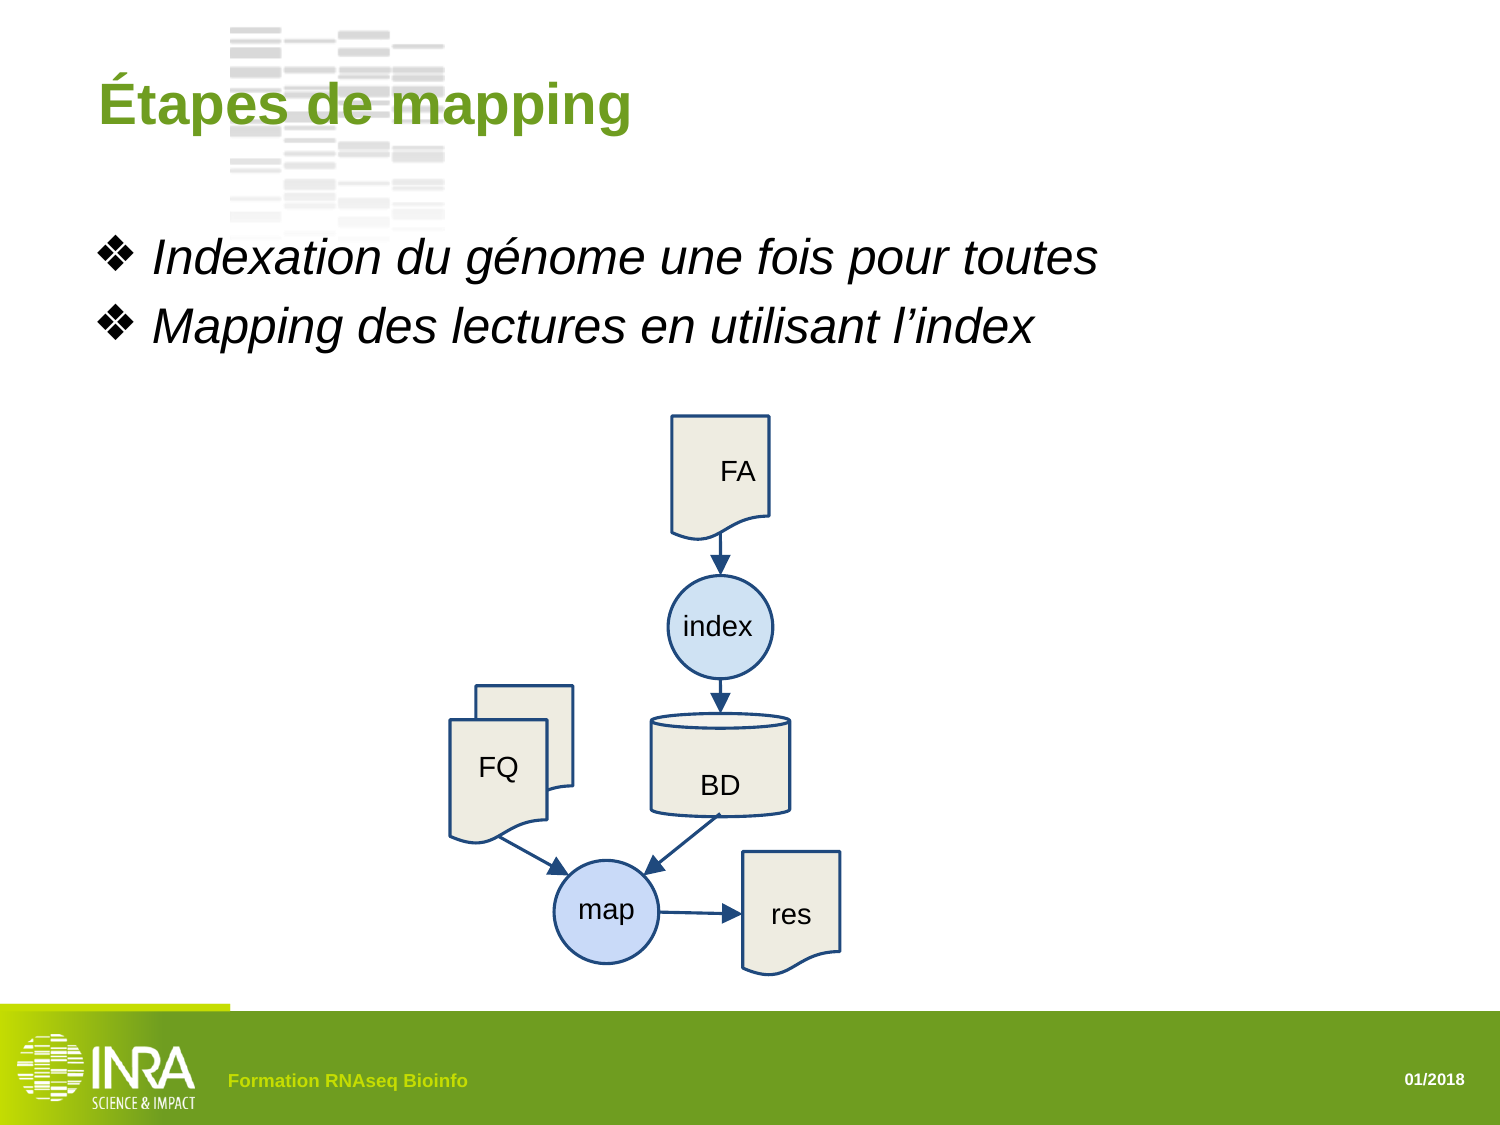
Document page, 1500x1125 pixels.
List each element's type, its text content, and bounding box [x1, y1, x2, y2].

text_box map [557, 875, 655, 938]
text_box [569, 860, 643, 875]
text_box FQ [450, 733, 547, 797]
text_box map [651, 713, 790, 729]
text_box FA [689, 437, 787, 500]
text_box [671, 416, 769, 540]
text_box [651, 722, 790, 817]
text_box Étapes de mapping [84, 58, 1195, 163]
text_box [561, 938, 652, 964]
text_box BD [671, 750, 769, 814]
text_box Indexation du génome une fois pour toutes Mapping des lectures en utilisant l’index [78, 163, 1398, 422]
text_box [655, 892, 659, 932]
text_box [669, 638, 772, 679]
text_box [742, 851, 840, 880]
text_box [450, 685, 573, 843]
text_box [682, 575, 759, 592]
text_box [742, 944, 840, 975]
picture [230, 7, 445, 58]
picture [17, 1034, 195, 1109]
text_box res [742, 880, 840, 944]
text_box index [668, 592, 773, 638]
